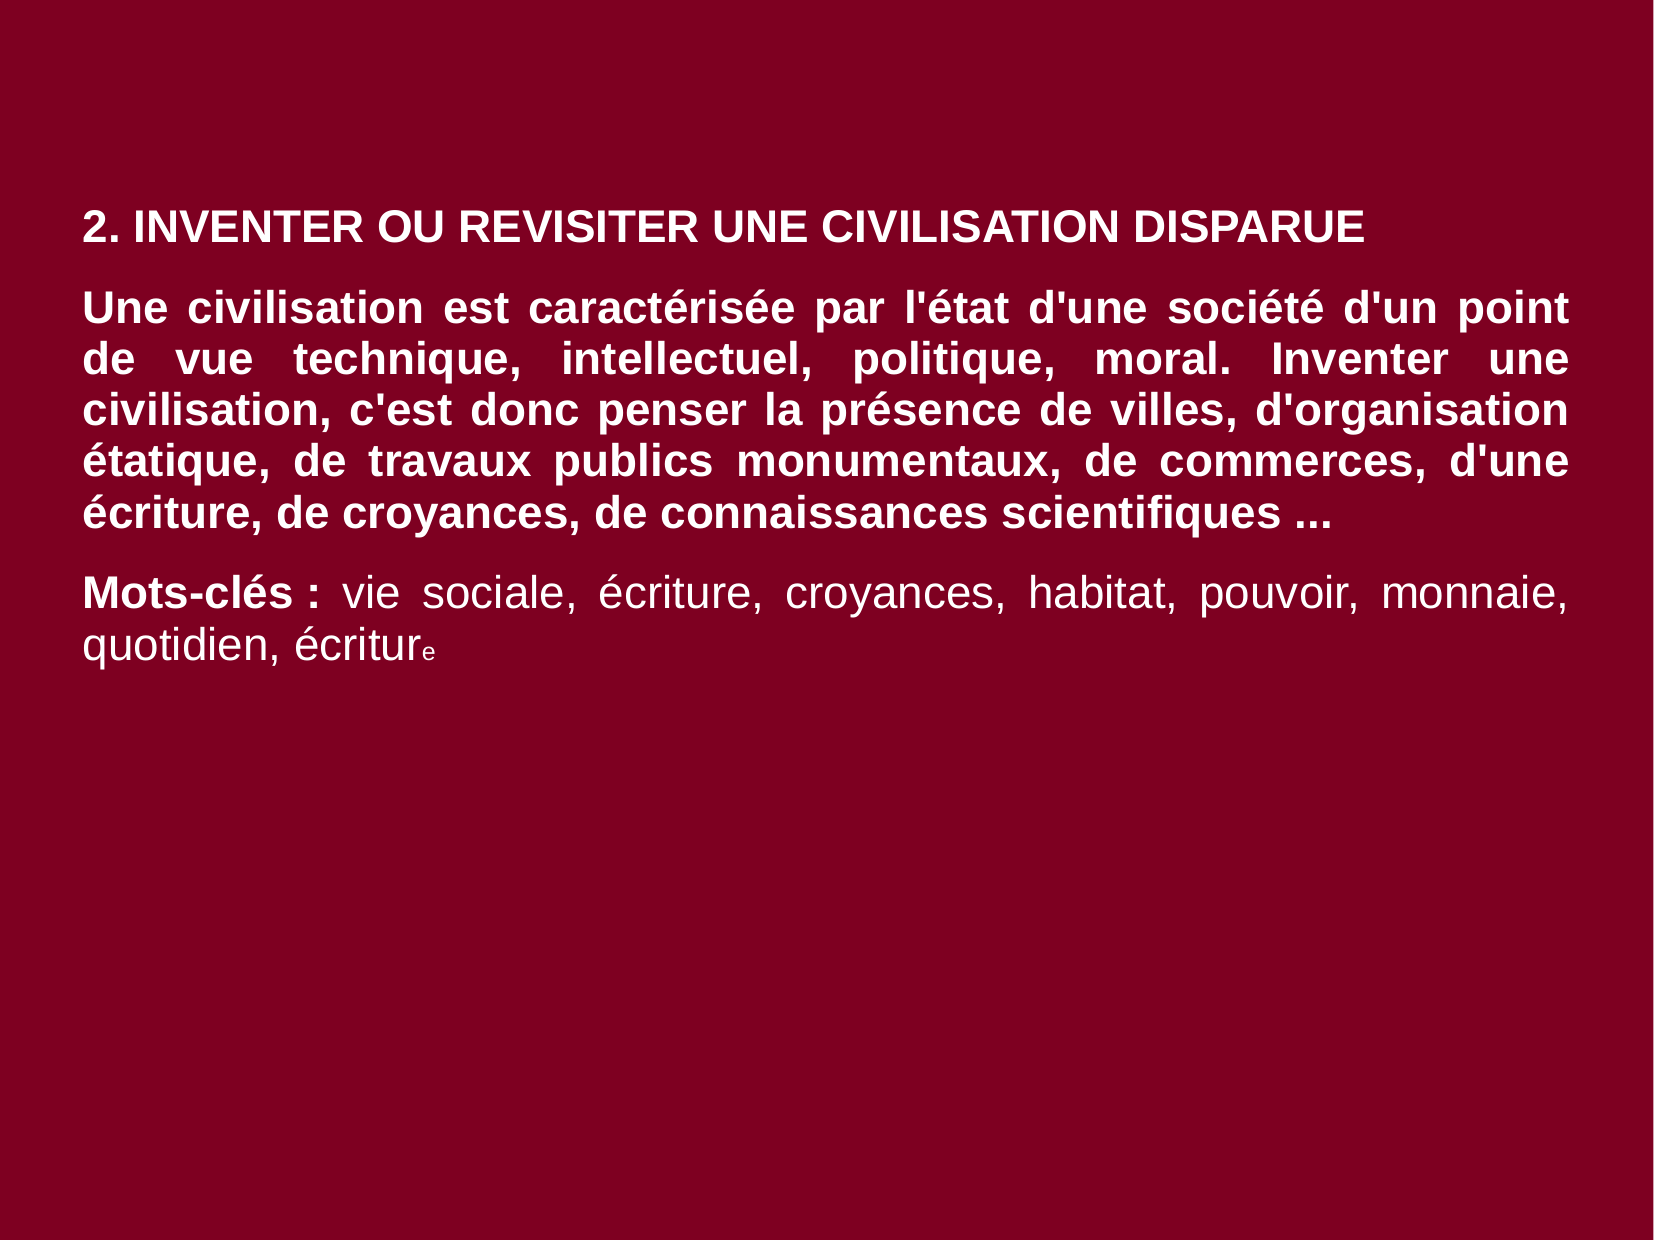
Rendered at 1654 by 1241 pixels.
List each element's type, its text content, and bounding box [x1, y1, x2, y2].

list 2. INVENTER OU REVISITER UNE CIVILISATION DISPARUE Une civilisation est caractérisée par l'état d'une société d'un point de vue technique, intellectuel, politique, moral. Inventer une civilisation, c'est donc penser la présence de villes, d'organisation étatique, de travaux publics monumentaux, de commerces, d'une écriture, de croyances, de connaissances scientifiques ... Mots-clés : vie sociale, écriture, croyances, habitat, pouvoir, monnaie, quotidien, écriture [82, 200, 1571, 1010]
